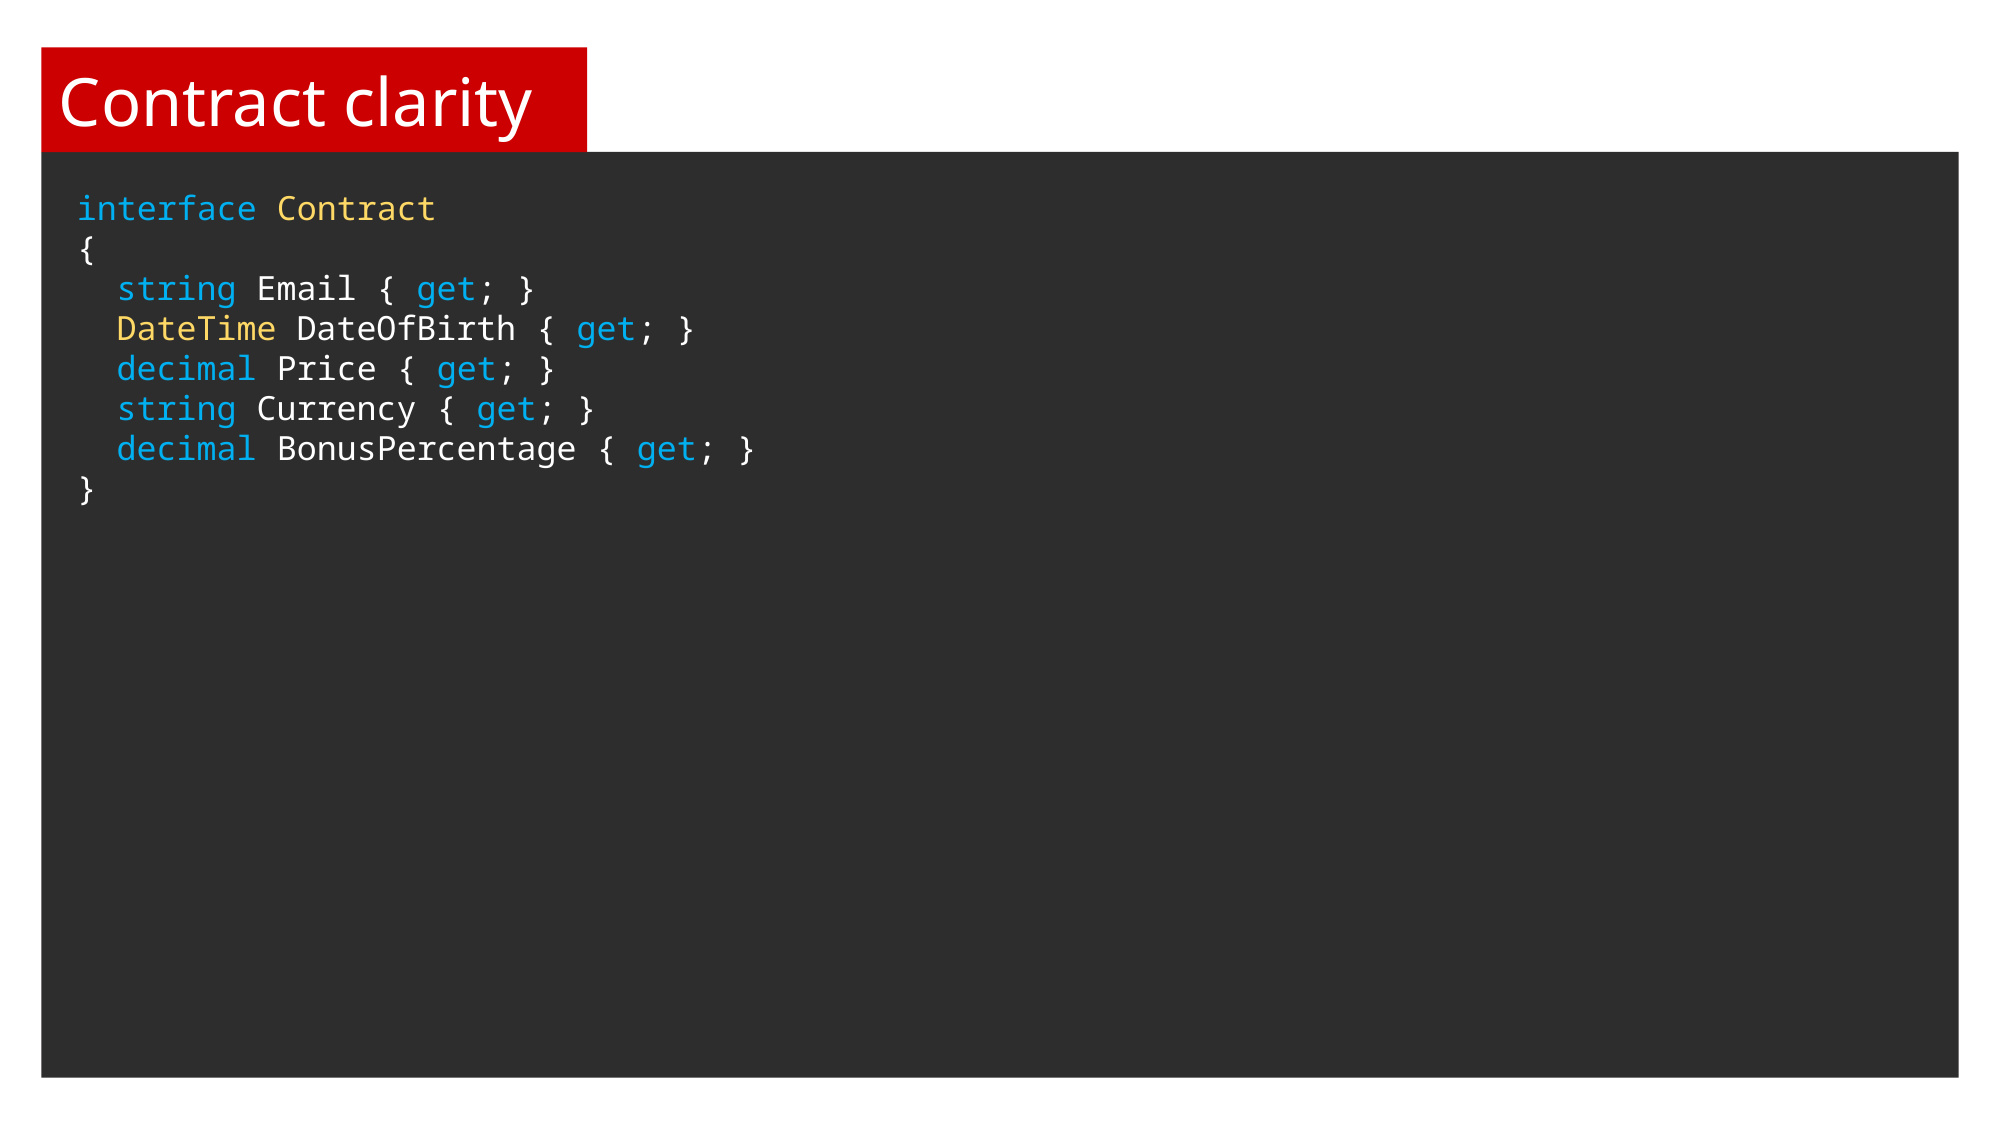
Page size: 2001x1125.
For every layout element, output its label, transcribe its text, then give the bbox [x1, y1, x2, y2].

text_box [41, 152, 1959, 1078]
text_box Contract clarity [41, 47, 588, 153]
text_box interface Contract { string Email { get; } DateTime DateOfBirth { get; } decimal Price { get; } string Currency { get; } decimal BonusPercentage { get; } } [41, 152, 1582, 598]
